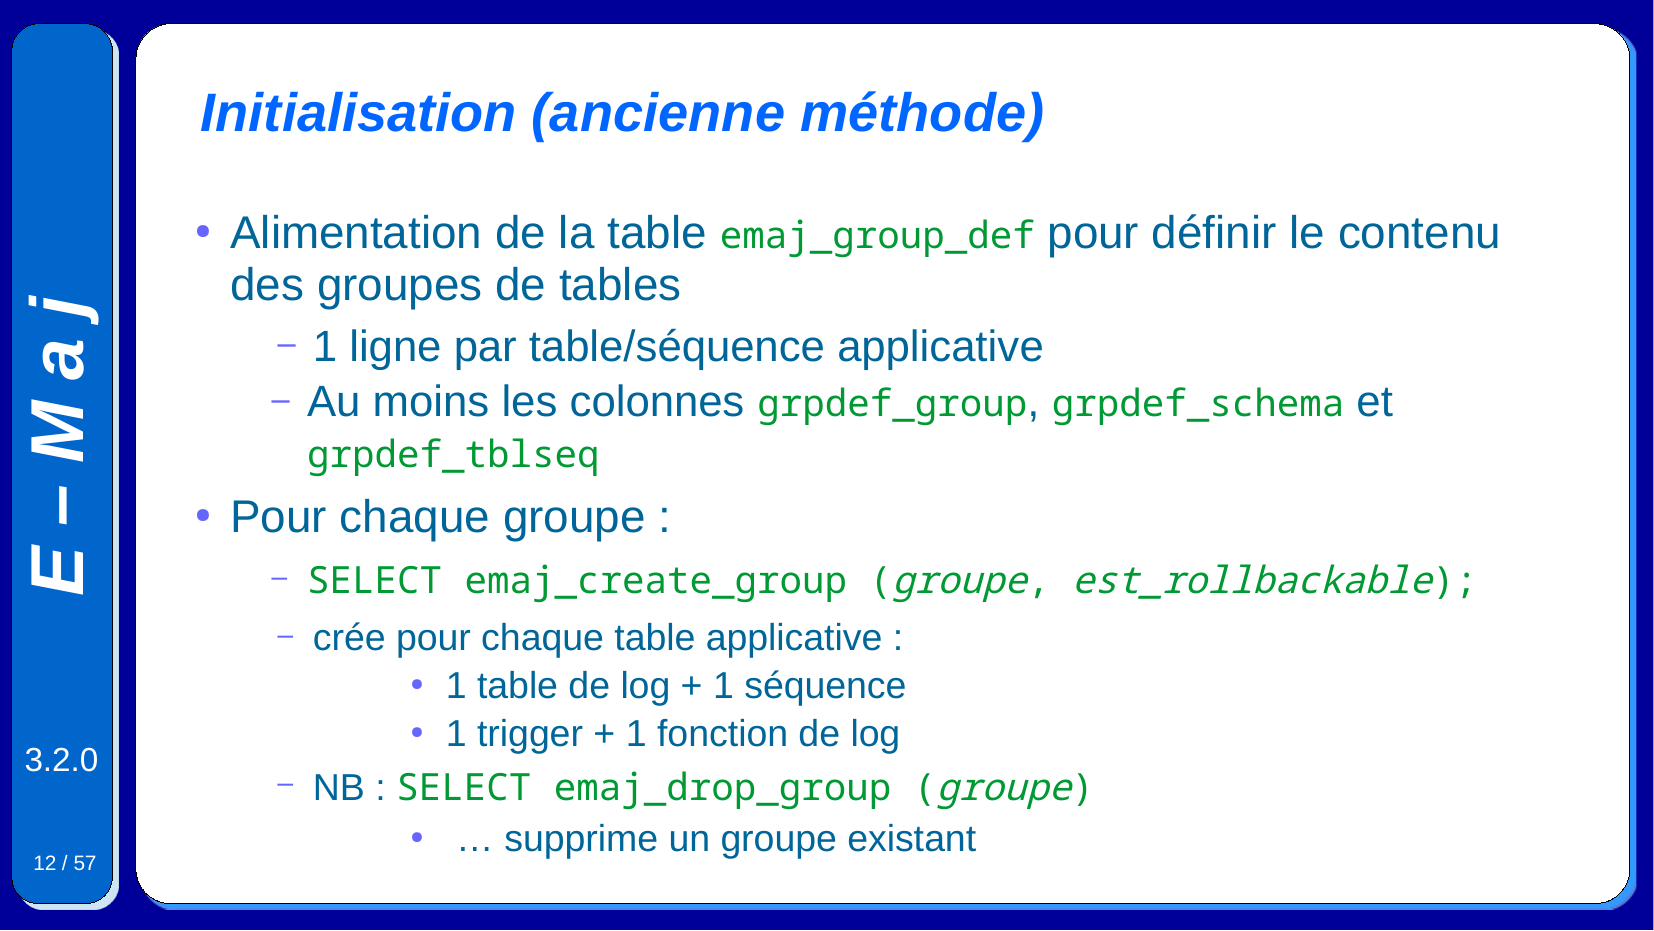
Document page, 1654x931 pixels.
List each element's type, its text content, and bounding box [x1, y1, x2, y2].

title Initialisation (ancienne méthode) [200, 34, 1575, 191]
list Alimentation de la table emaj_group_def pour définir le contenu des groupes de tables 1 ligne par table/séquence applicative Au moins les colonnes grpdef_group, grpdef_schema et grpdef_tblseq Pour chaque groupe : SELECT emaj_create_group (groupe, est_rollbackable); crée pour chaque table applicative : 1 table de log + 1 séquence 1 trigger + 1 fonction de log NB : SELECT emaj_drop_group (groupe) … supprime un groupe existant [177, 206, 1587, 839]
